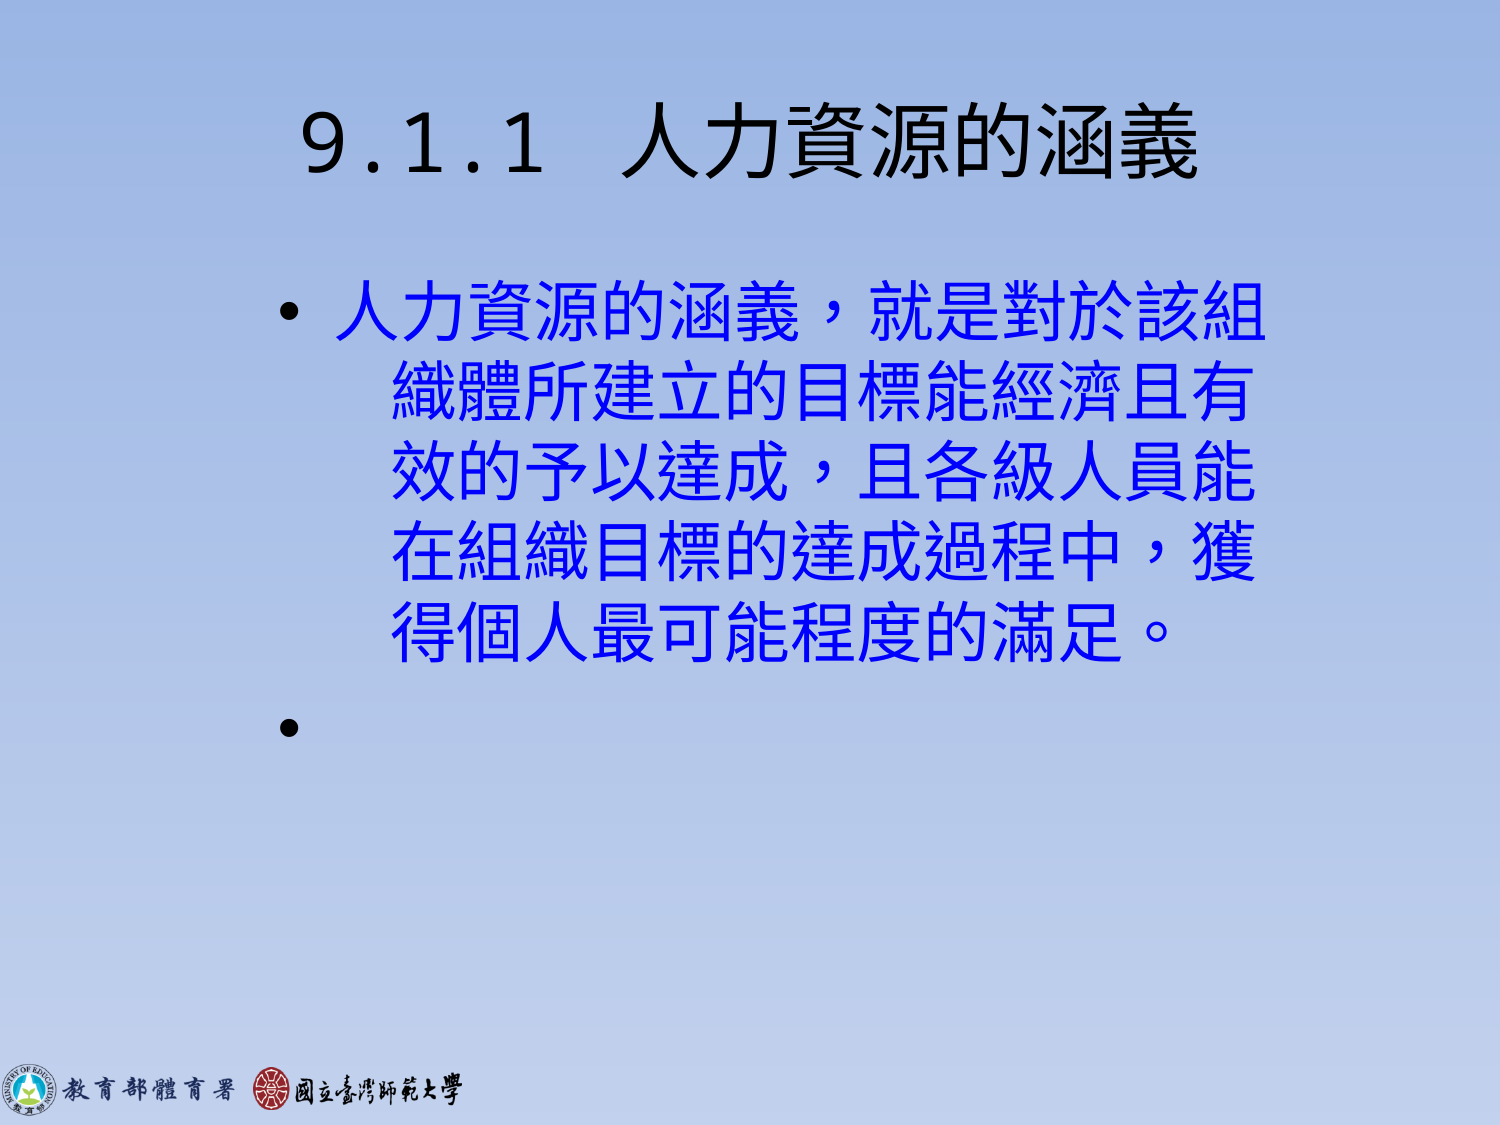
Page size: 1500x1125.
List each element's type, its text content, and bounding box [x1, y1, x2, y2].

list 人力資源的涵義，就是對於該組織體所建立的目標能經濟且有效的予以達成，且各級人員能在組織目標的達成過程中，獲得個人最可能程度的滿足。 [262, 262, 1301, 1005]
title 9.1.1 人力資源的涵義 [75, 45, 1426, 233]
